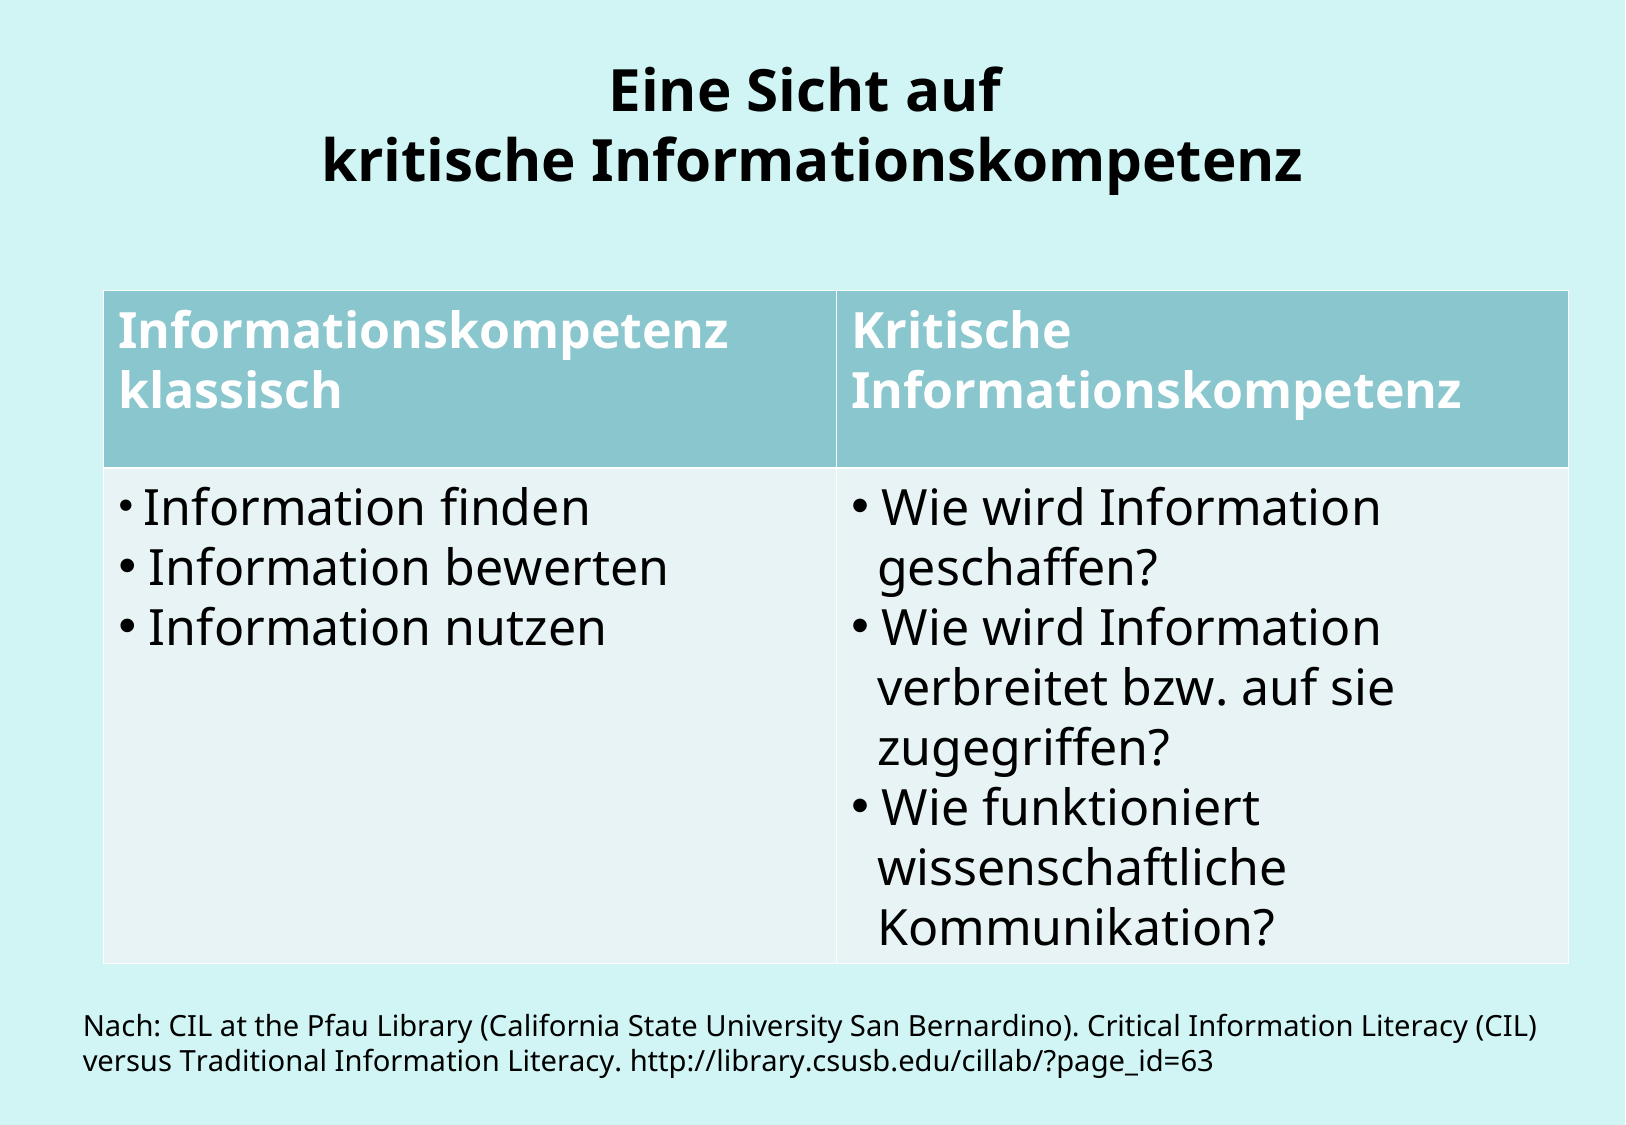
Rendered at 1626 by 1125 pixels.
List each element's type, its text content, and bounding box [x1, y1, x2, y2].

title Eine Sicht auf kritische Informationskompetenz [0, 45, 1625, 233]
table_cell Wie wird Information geschaffen? Wie wird Information verbreitet bzw. auf sie zugegriffen? Wie funktioniert wissenschaftliche Kommunikation? [837, 469, 1568, 963]
text_box Nach: CIL at the Pfau Library (California State University San Bernardino). Critical Information Literacy (CIL) versus Traditional Information Literacy. http://library.csusb.edu/cillab/?page_id=63 [68, 999, 1592, 1085]
table_header Kritische Informationskompetenz [837, 291, 1568, 467]
table_cell Information finden Information bewerten Information nutzen [104, 469, 836, 963]
table_header Informationskompetenz klassisch [104, 291, 836, 467]
